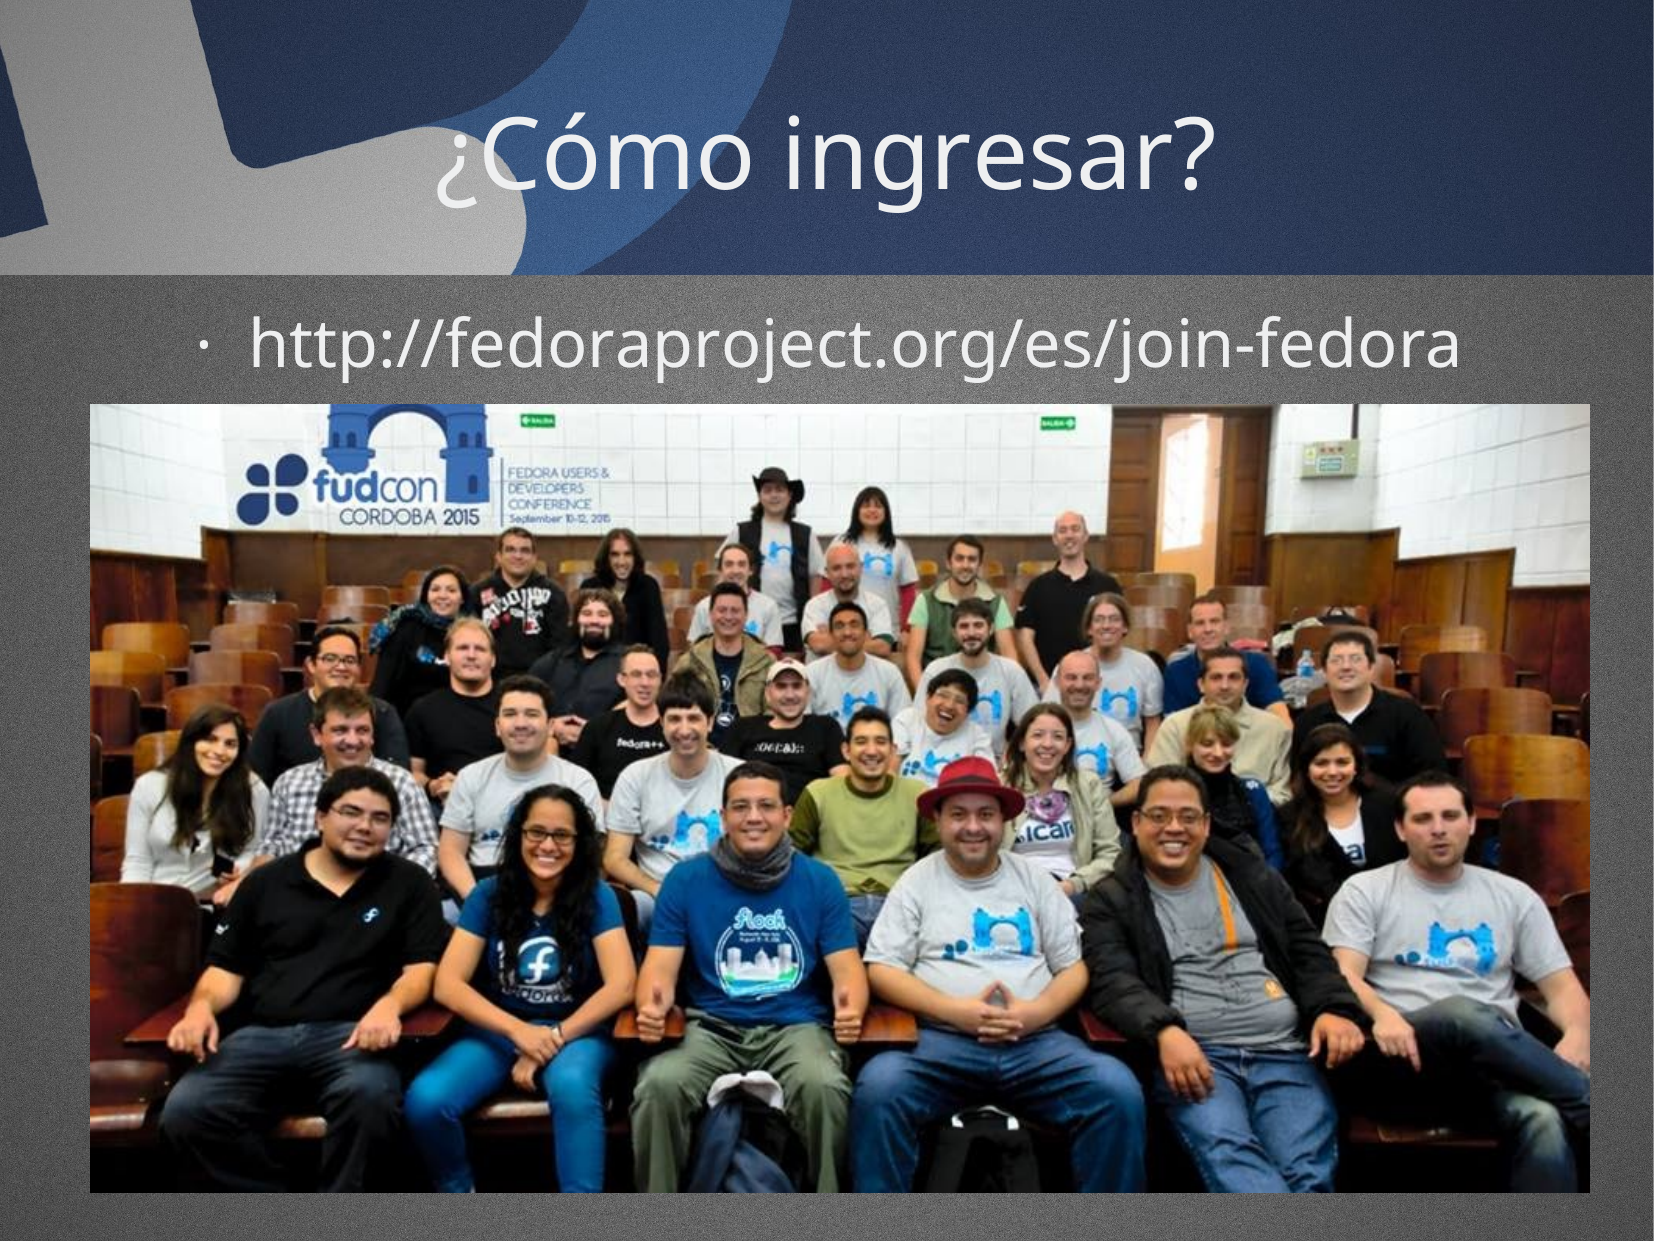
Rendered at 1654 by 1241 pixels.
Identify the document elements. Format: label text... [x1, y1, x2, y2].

text_box ¿Cómo ingresar? [82, 49, 1571, 257]
text_box http://fedoraproject.org/es/join-fedora [76, 303, 1565, 1123]
picture [0, 0, 1654, 1241]
